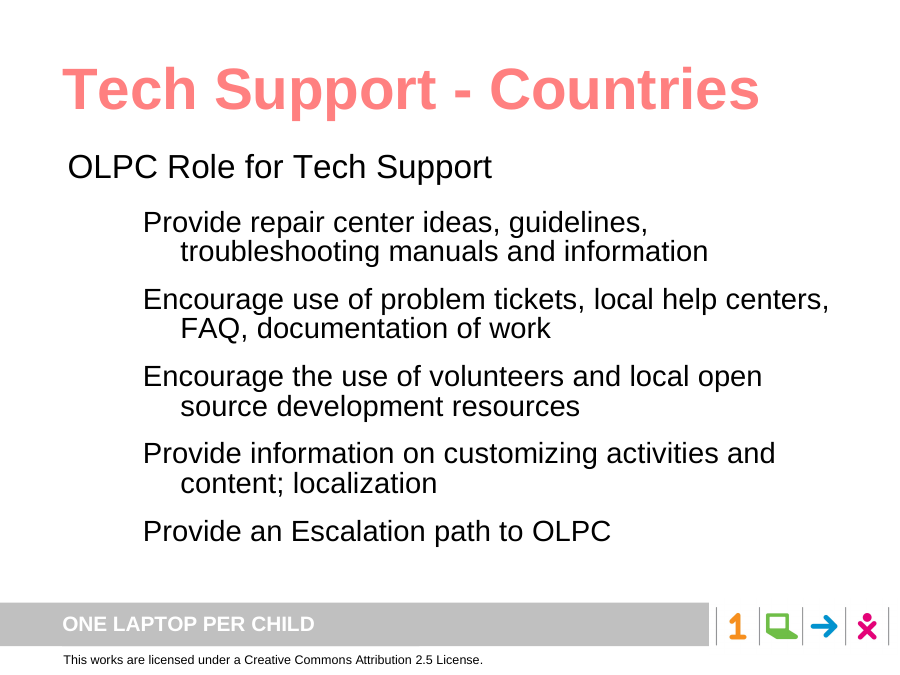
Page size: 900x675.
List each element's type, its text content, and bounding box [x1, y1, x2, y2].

title Tech Support - Countries [62, 10, 843, 150]
list OLPC Role for Tech Support Provide repair center ideas, guidelines, troubleshooting manuals and information Encourage use of problem tickets, local help centers, FAQ, documentation of work Encourage the use of volunteers and local open source development resources Provide information on customizing activities and content; localization Provide an Escalation path to OLPC [61, 150, 844, 662]
picture [844, 598, 898, 655]
